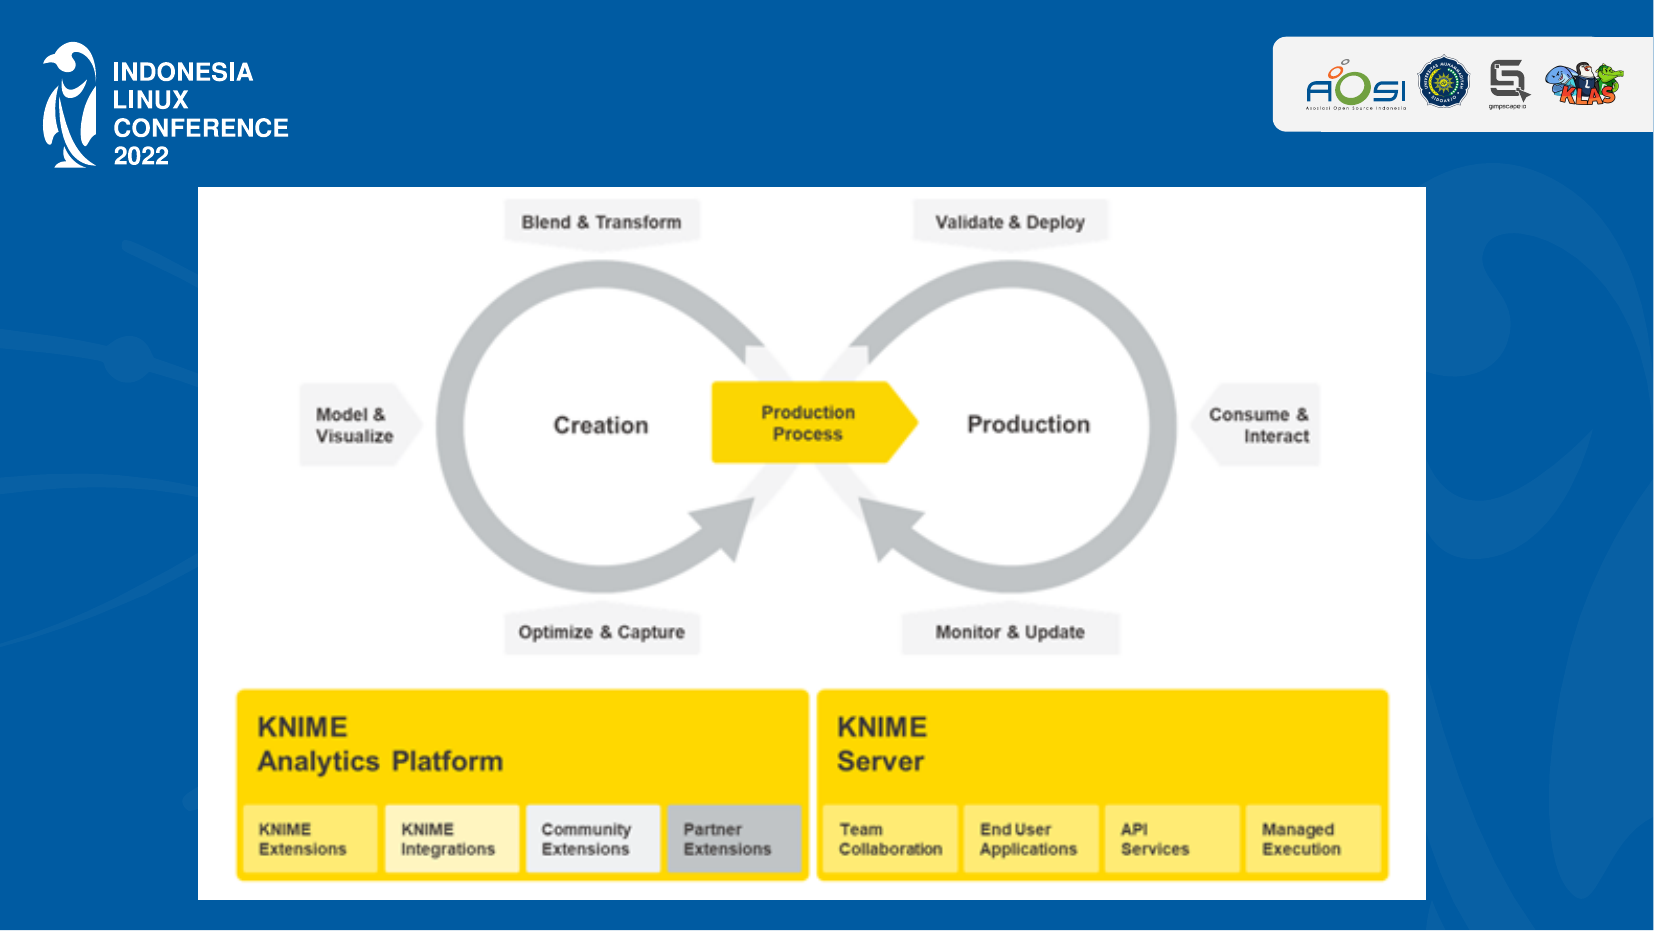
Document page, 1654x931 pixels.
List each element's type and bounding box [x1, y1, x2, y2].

picture [1417, 54, 1471, 108]
picture [1545, 62, 1624, 105]
picture [198, 187, 1426, 901]
